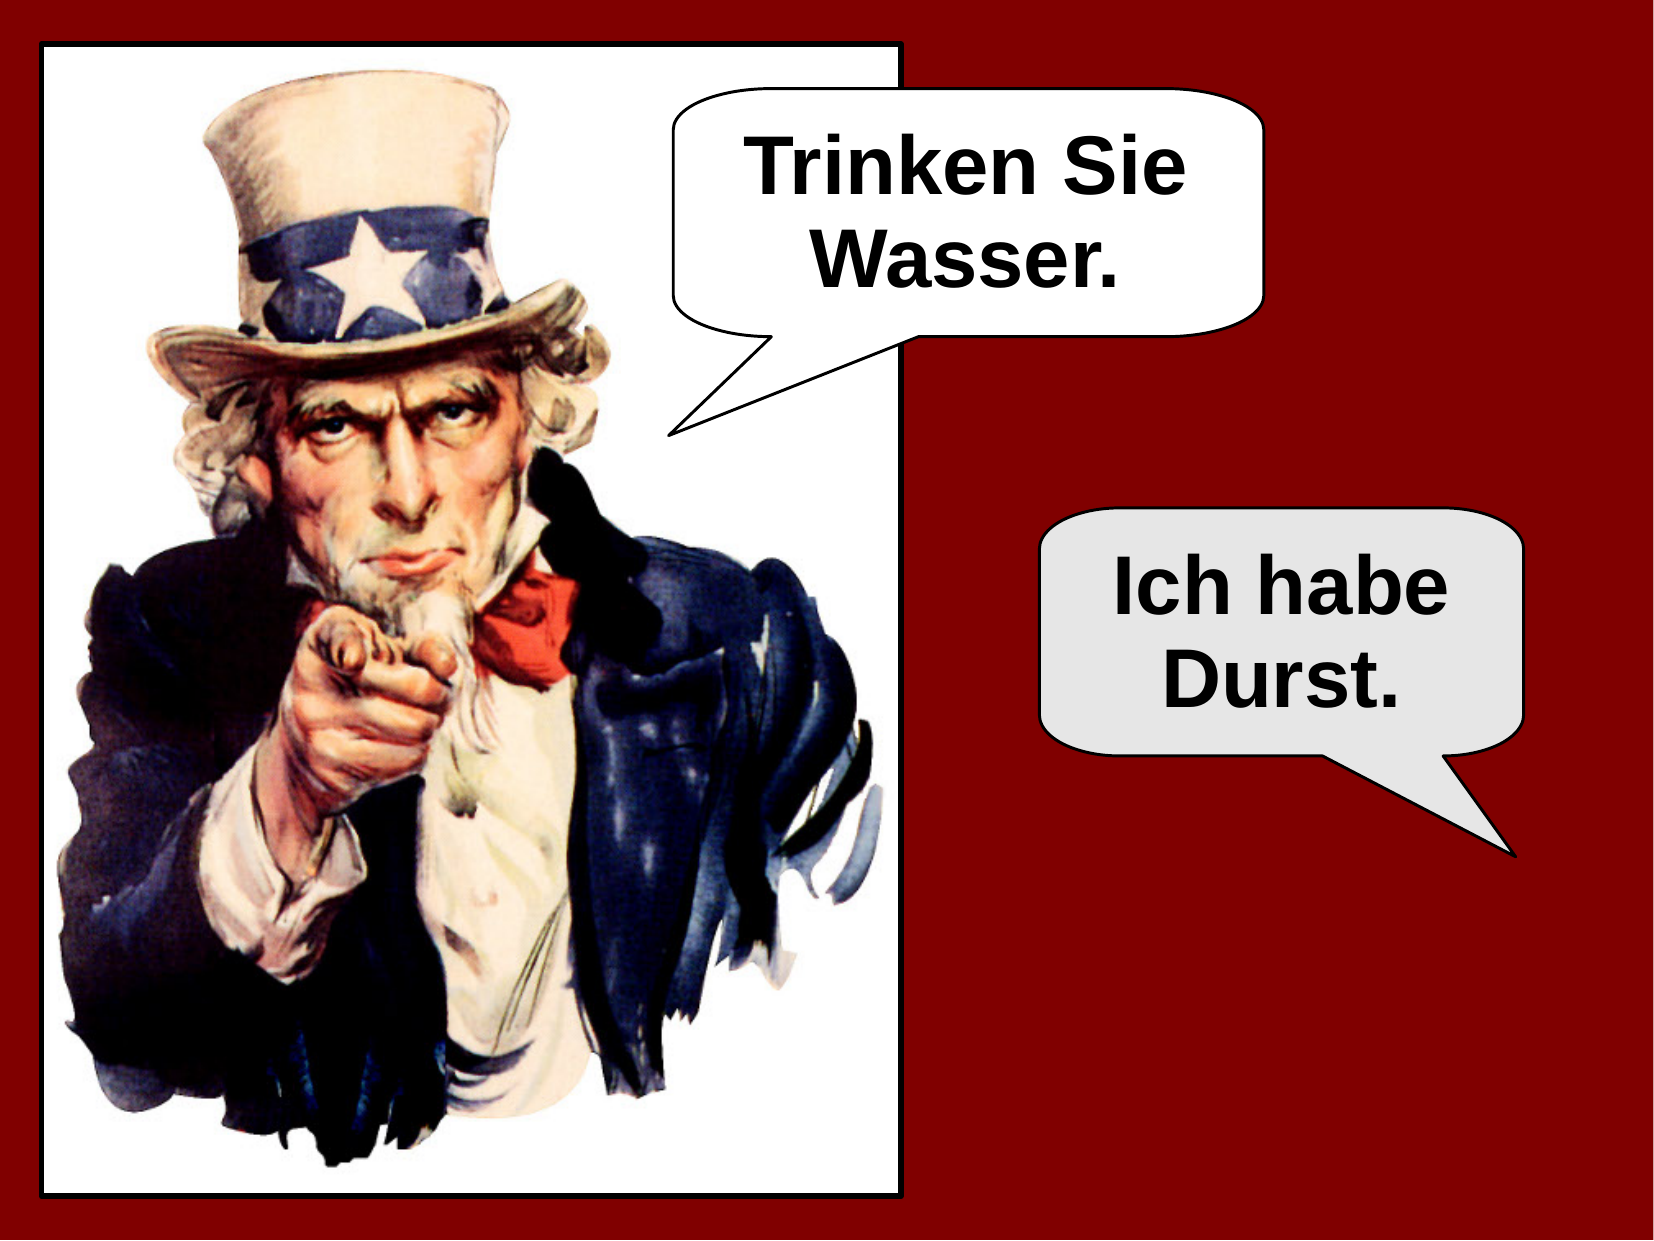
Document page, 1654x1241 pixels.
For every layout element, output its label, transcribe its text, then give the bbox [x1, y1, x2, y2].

text_box [1047, 507, 1516, 531]
text_box Ich habe Durst. [1039, 531, 1524, 741]
text_box Trinken Sie Wasser. [696, 112, 1235, 322]
picture [44, 46, 898, 1194]
text_box [1057, 741, 1516, 857]
text_box [668, 88, 1264, 436]
